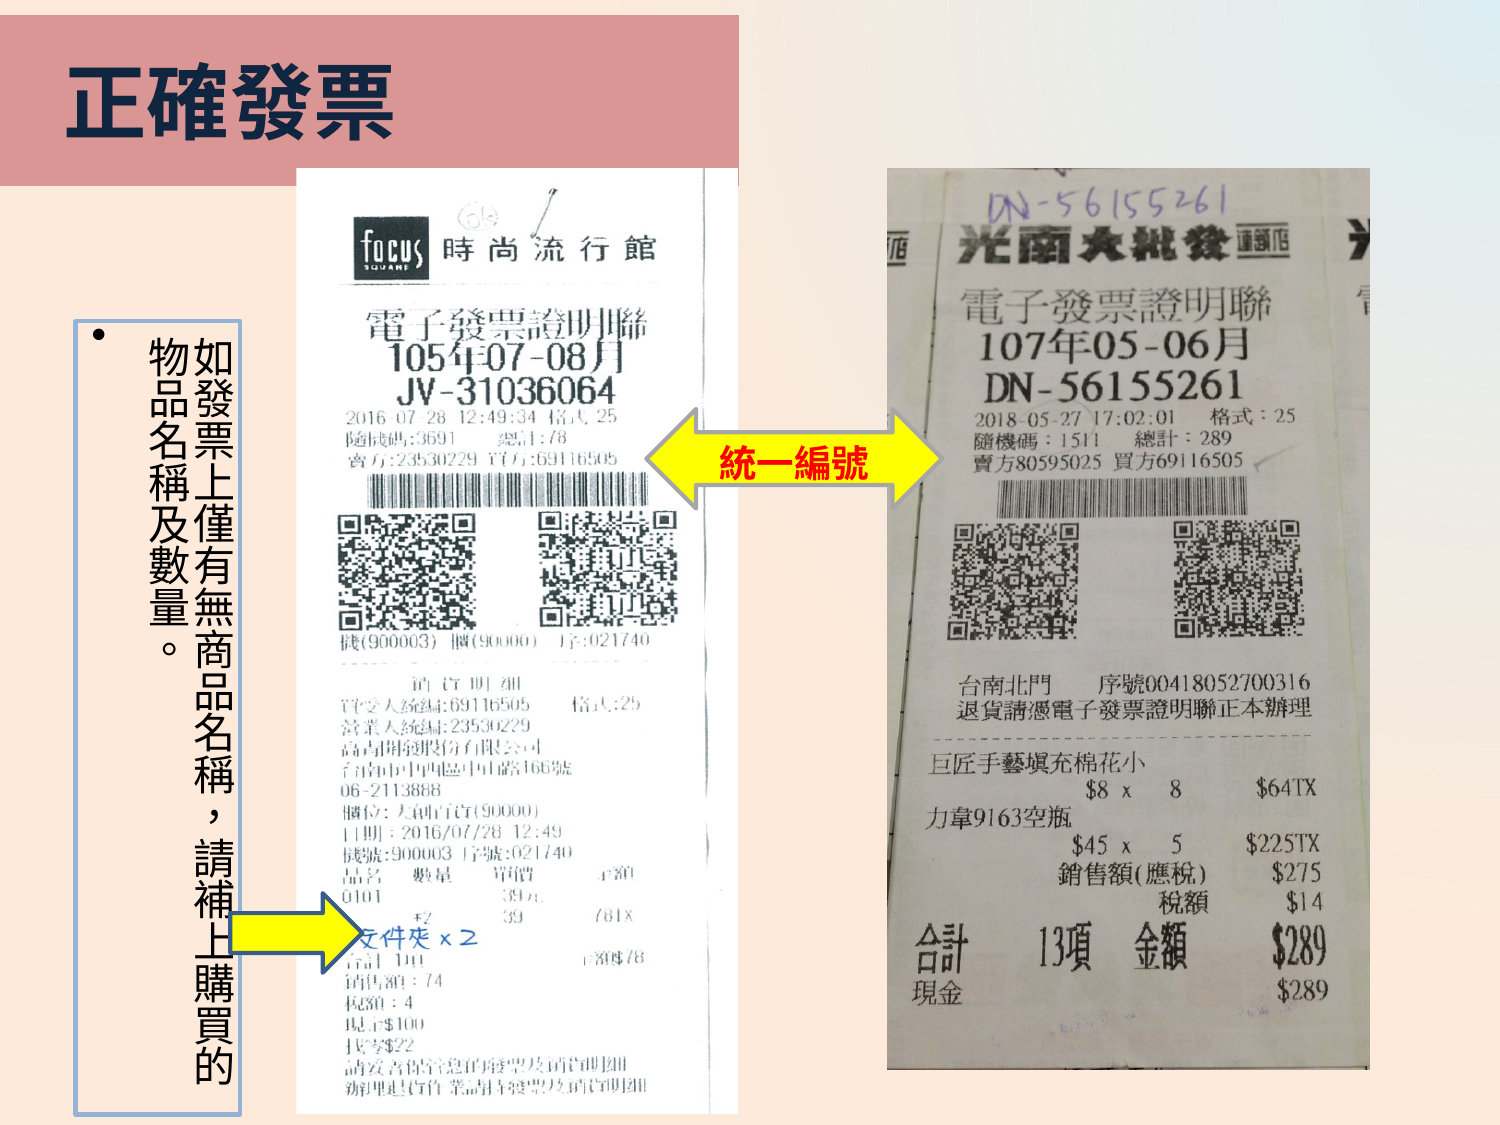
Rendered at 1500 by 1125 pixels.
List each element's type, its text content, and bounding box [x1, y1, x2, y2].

picture [296, 168, 738, 1114]
picture [887, 168, 1370, 1070]
text_box 統一編號 [646, 408, 943, 509]
text_box [0, 15, 739, 186]
text_box 正確發票 [49, 43, 412, 158]
text_box [230, 893, 363, 973]
text_box 如發票上僅有無商品名稱，請補上購買的物品名稱及數量。 [75, 321, 241, 1115]
